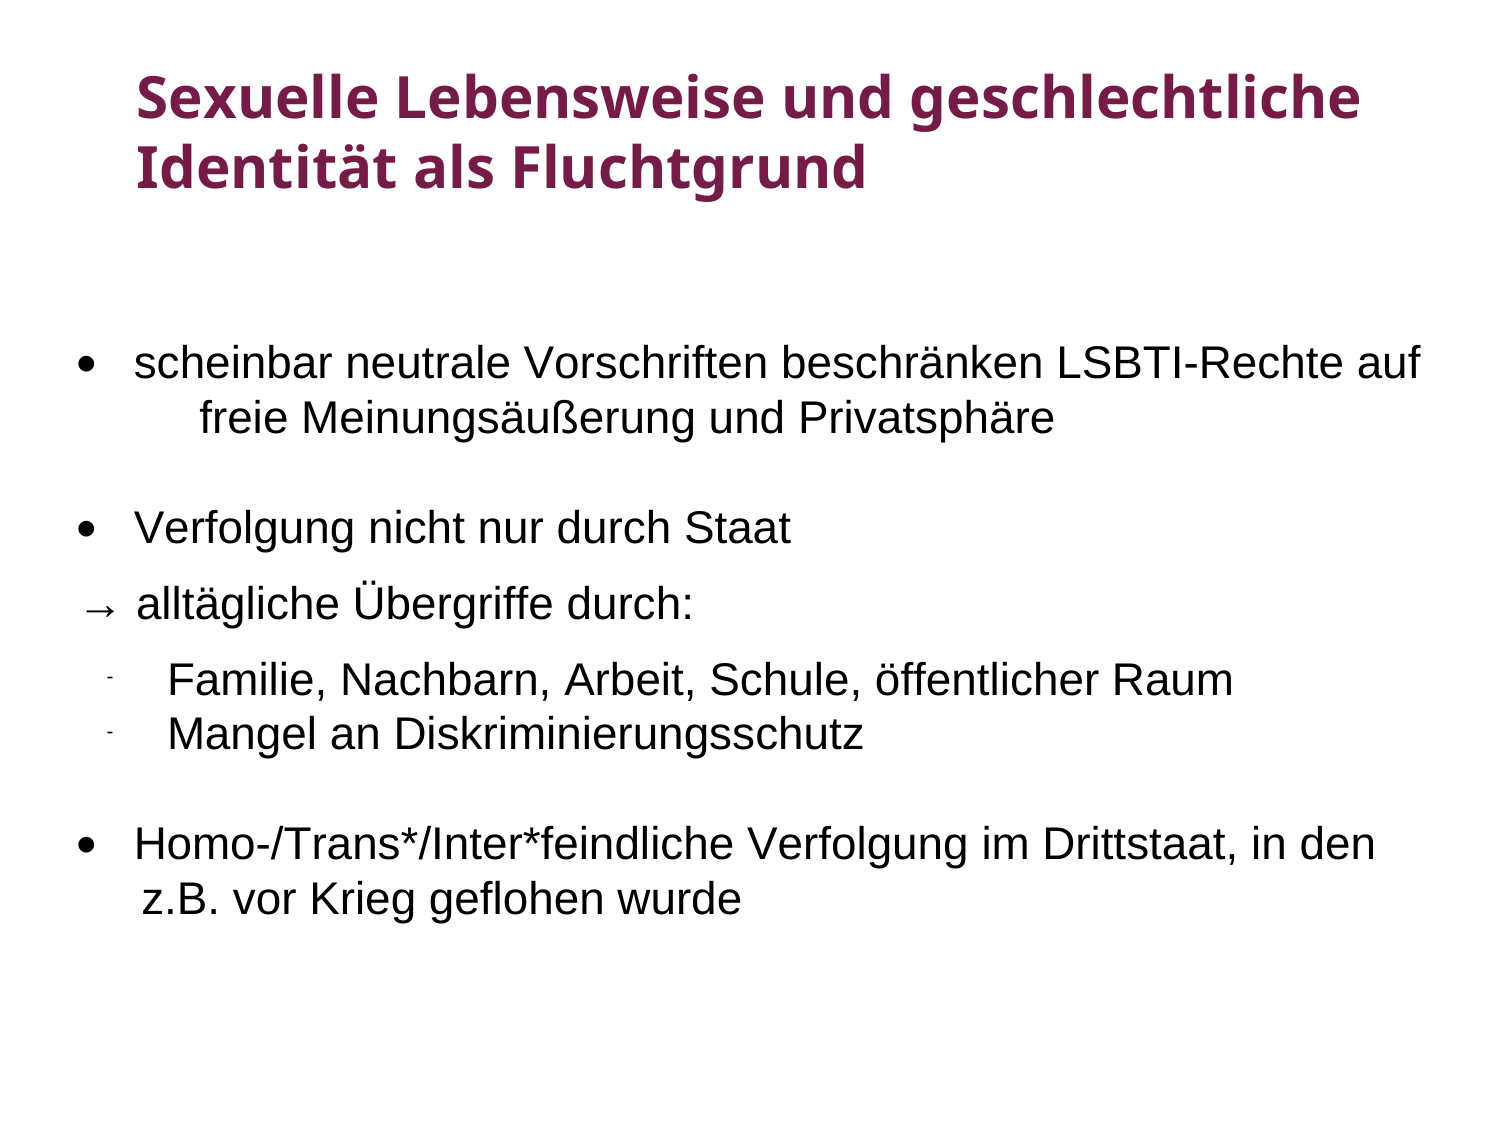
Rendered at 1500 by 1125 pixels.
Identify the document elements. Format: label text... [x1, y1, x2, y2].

text_box scheinbar neutrale Vorschriften beschränken LSBTI-Rechte auf freie Meinungsäußerung und Privatsphäre Verfolgung nicht nur durch Staat → alltägliche Übergriffe durch: Familie, Nachbarn, Arbeit, Schule, öffentlicher Raum Mangel an Diskriminierungsschutz Homo-/Trans*/Inter*feindliche Verfolgung im Drittstaat, in den z.B. vor Krieg geflohen wurde [62, 262, 1488, 1050]
text_box Sexuelle Lebensweise und geschlechtliche Identität als Fluchtgrund [75, 45, 1425, 233]
